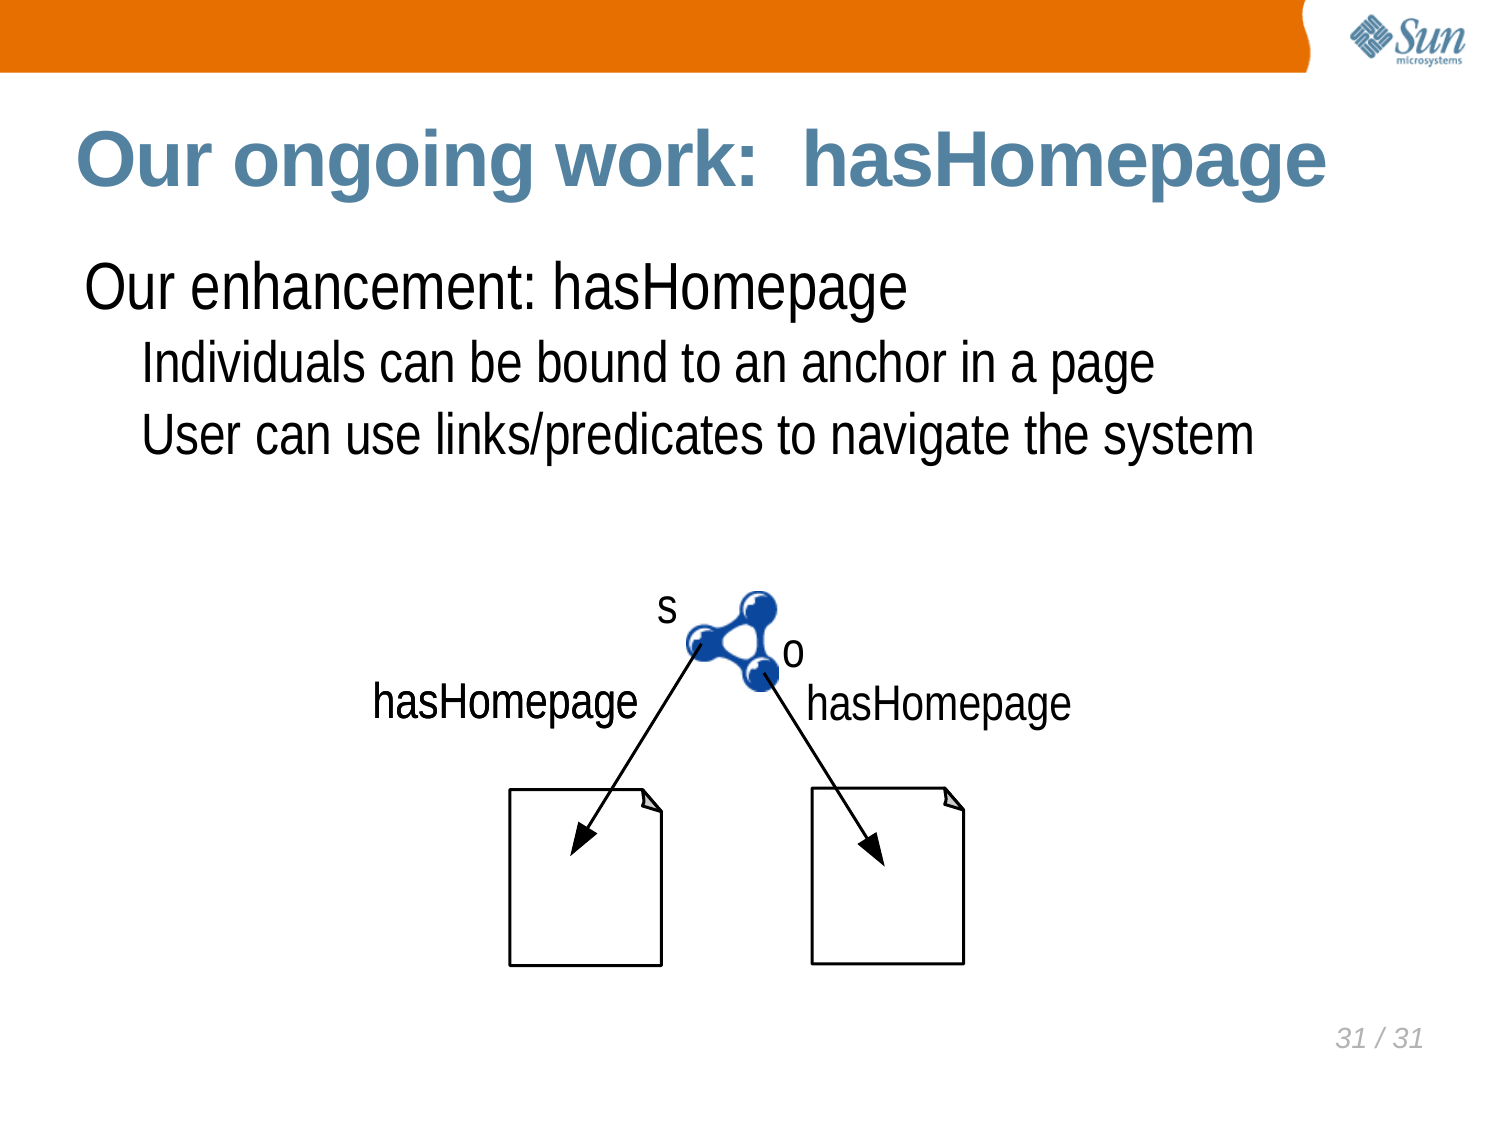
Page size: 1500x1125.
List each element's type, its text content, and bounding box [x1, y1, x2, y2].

text_box [812, 788, 964, 964]
picture [0, 0, 1500, 75]
text_box hasHomepage [806, 681, 1129, 738]
picture [686, 591, 779, 692]
text_box s [657, 584, 714, 641]
text_box hasHomepage [372, 679, 696, 736]
text_box [509, 789, 662, 966]
list Our enhancement: hasHomepage Individuals can be bound to an anchor in a page User can use links/predicates to navigate the system [64, 257, 1402, 1017]
title Our ongoing work: hasHomepage [75, 122, 1438, 228]
text_box o [782, 628, 839, 685]
